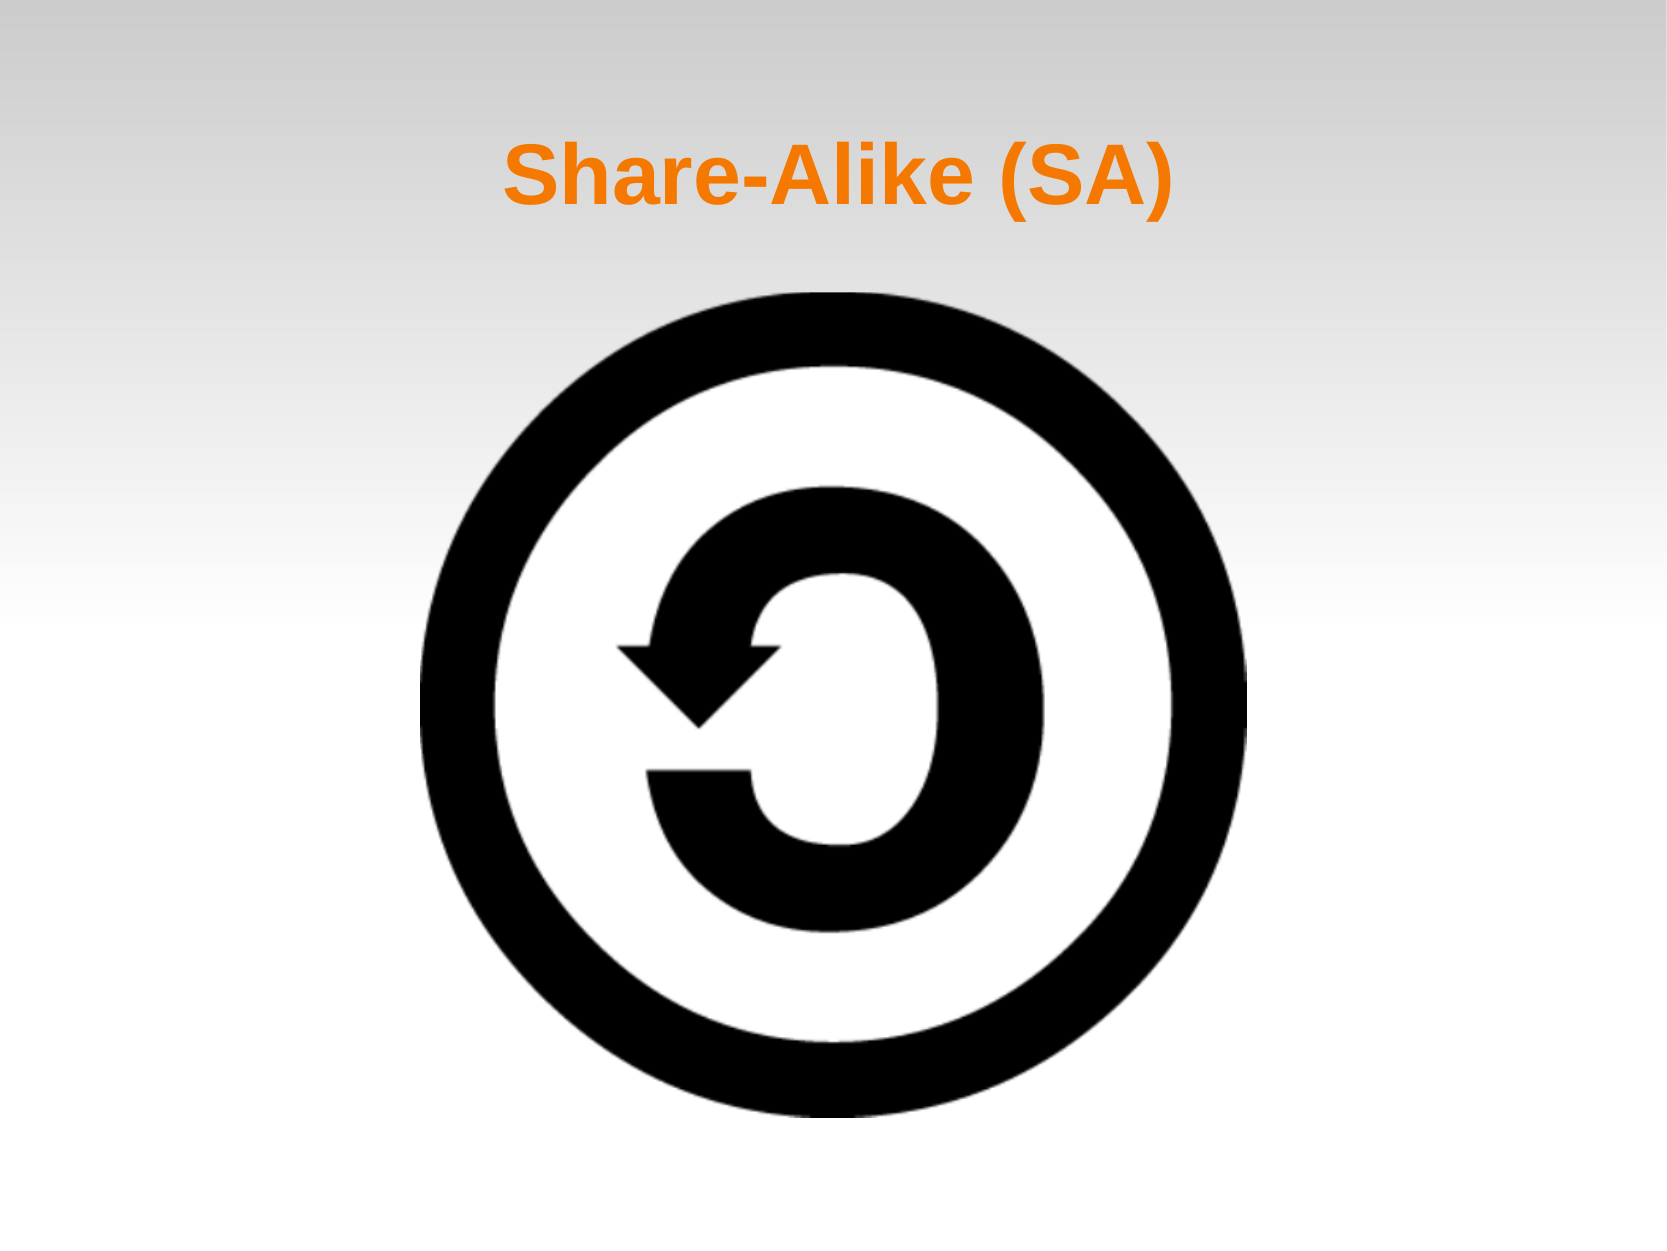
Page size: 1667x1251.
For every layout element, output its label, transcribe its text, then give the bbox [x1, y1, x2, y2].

picture [0, 0, 1667, 1250]
title Share-Alike (SA) [83, 51, 1596, 272]
